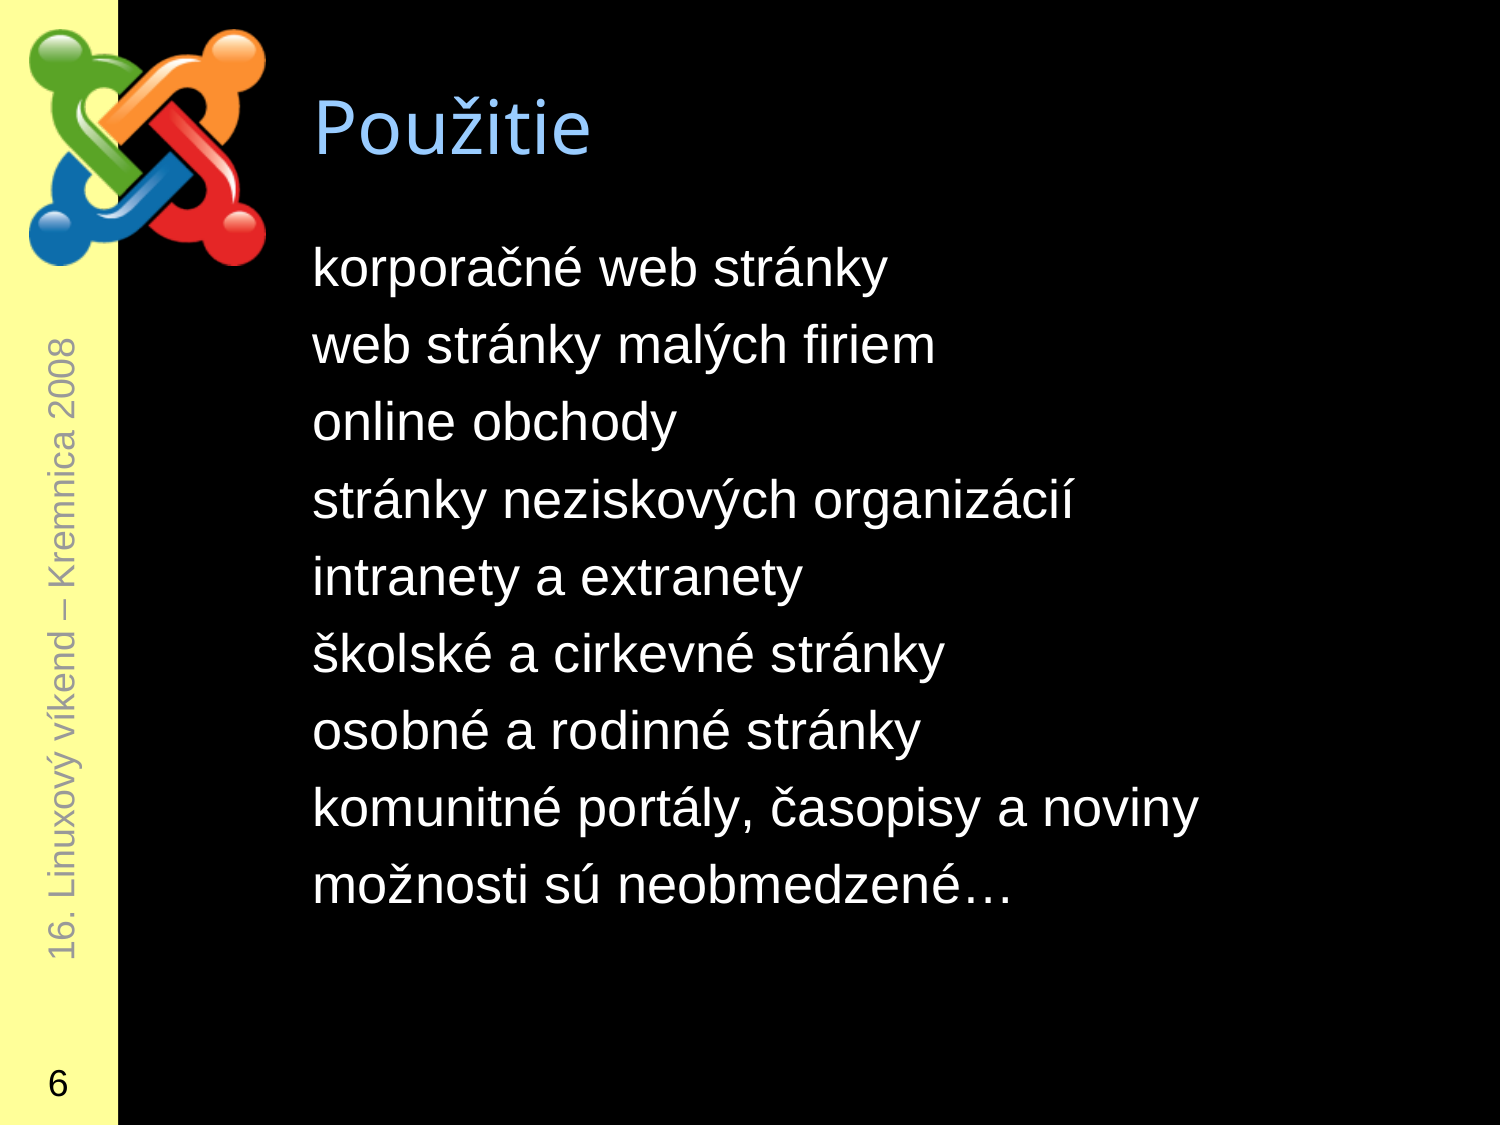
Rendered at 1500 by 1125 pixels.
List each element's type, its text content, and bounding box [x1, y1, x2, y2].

list korporačné web stránky web stránky malých firiem online obchody stránky neziskových organizácií intranety a extranety školské a cirkevné stránky osobné a rodinné stránky komunitné portály, časopisy a noviny možnosti sú neobmedzené… [312, 237, 1450, 986]
title Použitie [312, 24, 1450, 226]
picture [29, 29, 266, 266]
